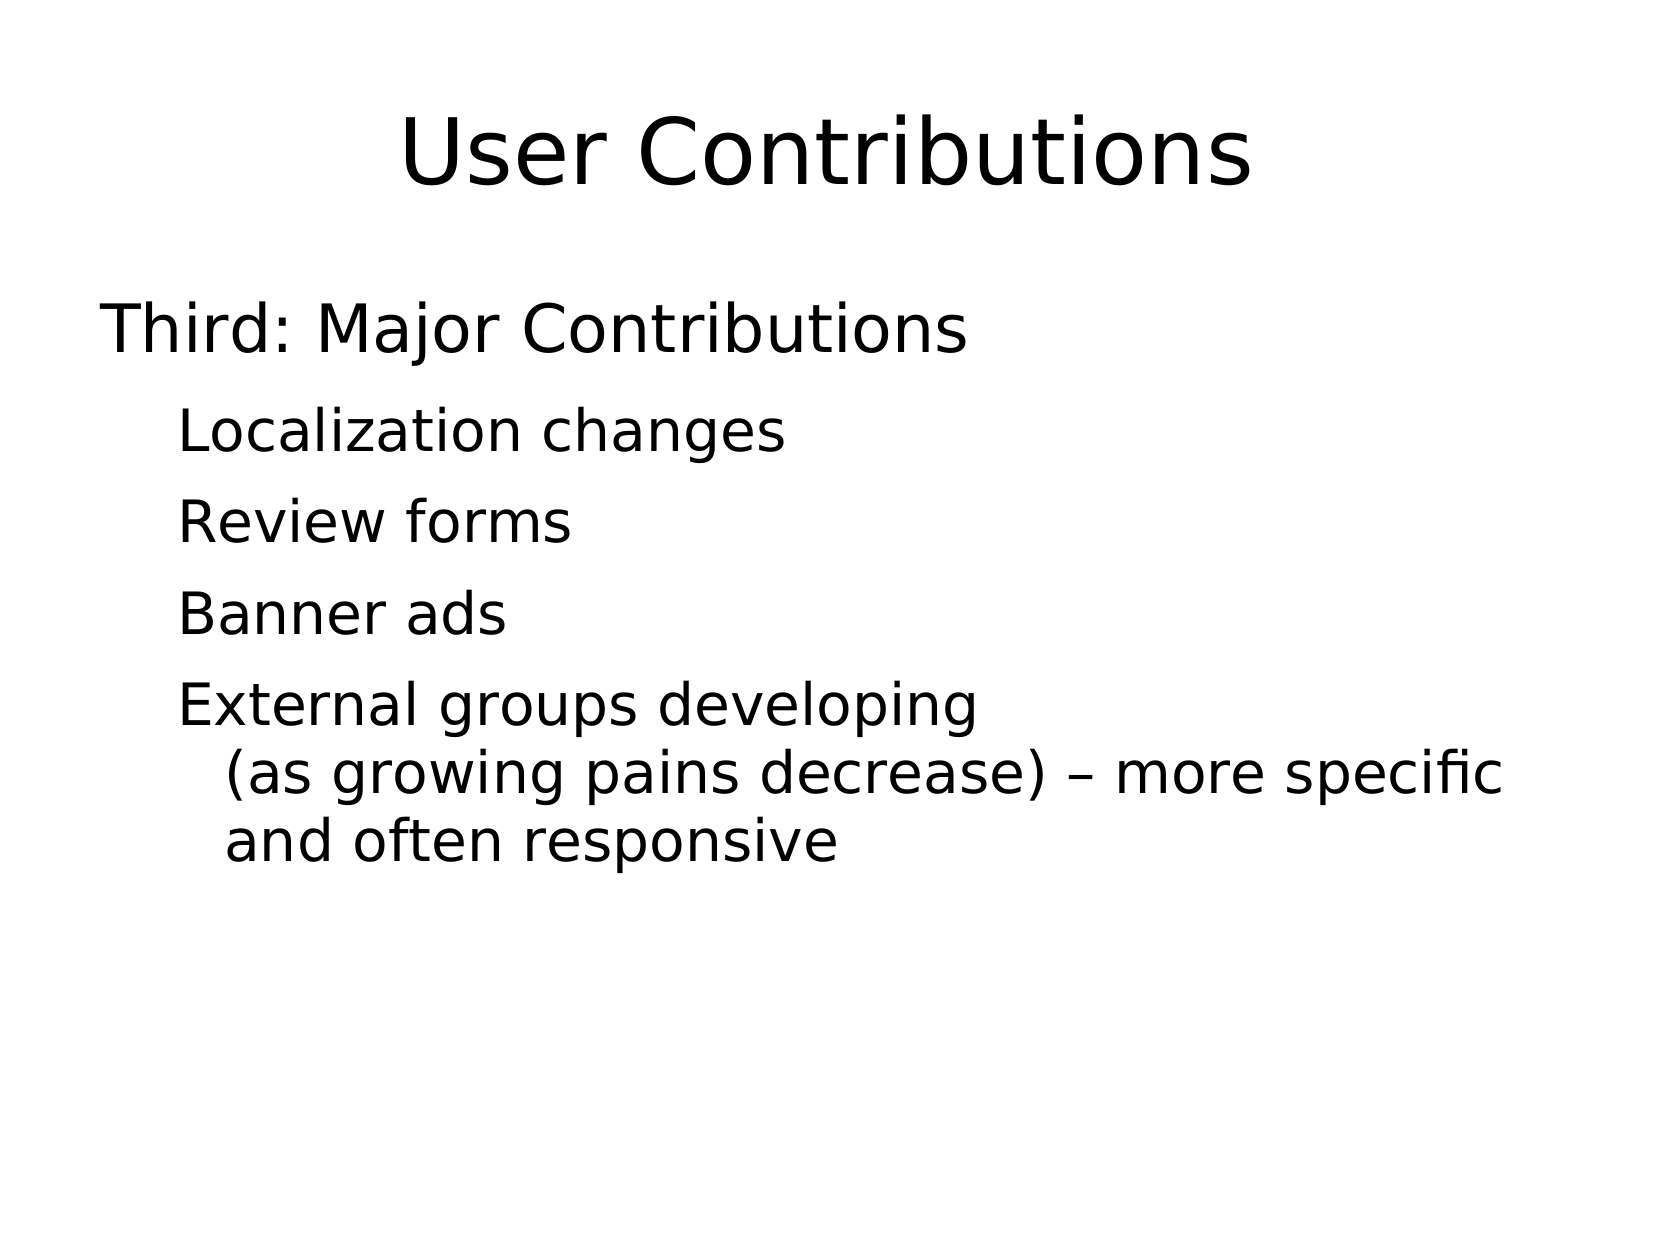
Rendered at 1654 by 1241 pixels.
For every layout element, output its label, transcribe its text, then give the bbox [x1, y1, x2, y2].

title User Contributions [82, 56, 1571, 250]
list Third: Major Contributions Localization changes Review forms Banner ads External groups developing (as growing pains decrease) – more specific and often responsive [82, 290, 1571, 1094]
